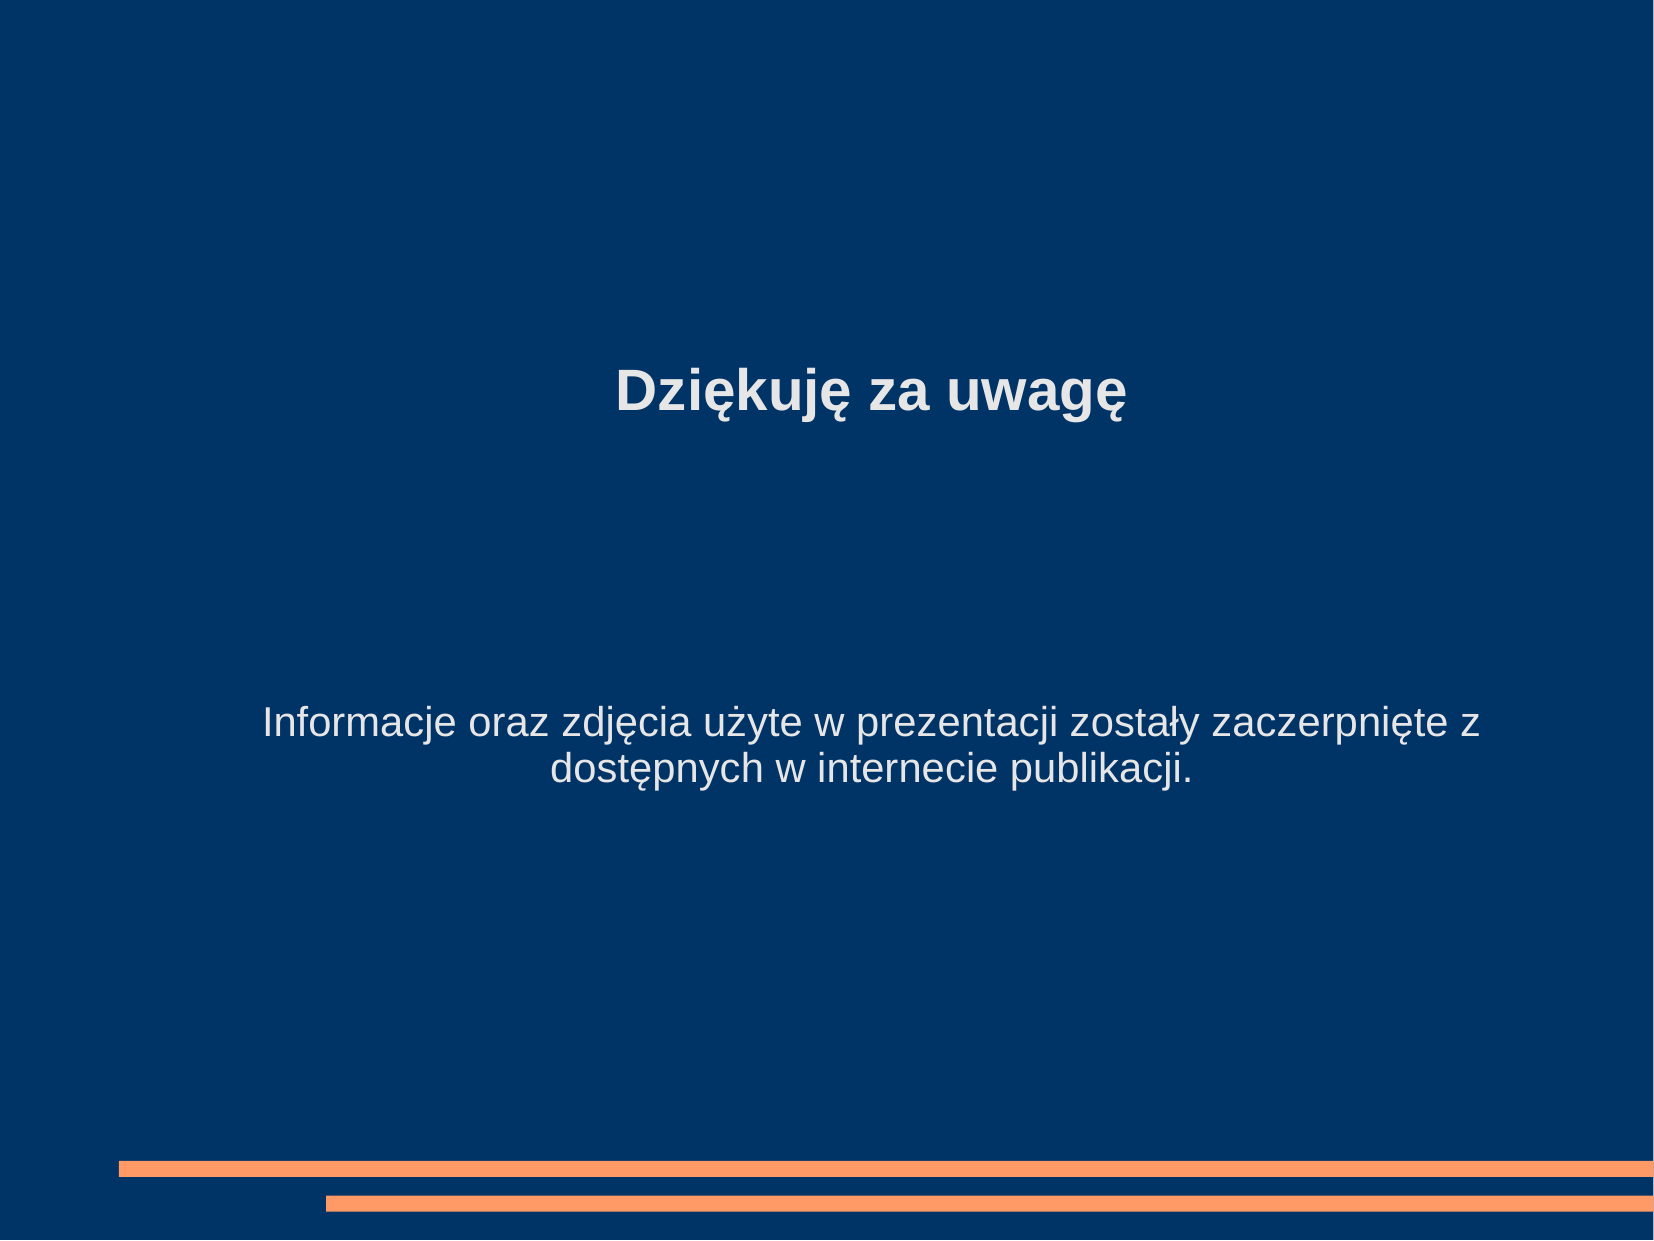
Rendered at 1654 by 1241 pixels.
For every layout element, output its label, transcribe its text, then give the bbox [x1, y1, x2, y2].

list Dziękuję za uwagę Informacje oraz zdjęcia użyte w prezentacji zostały zaczerpnięte z dostępnych w internecie publikacji. [116, 292, 1557, 1103]
